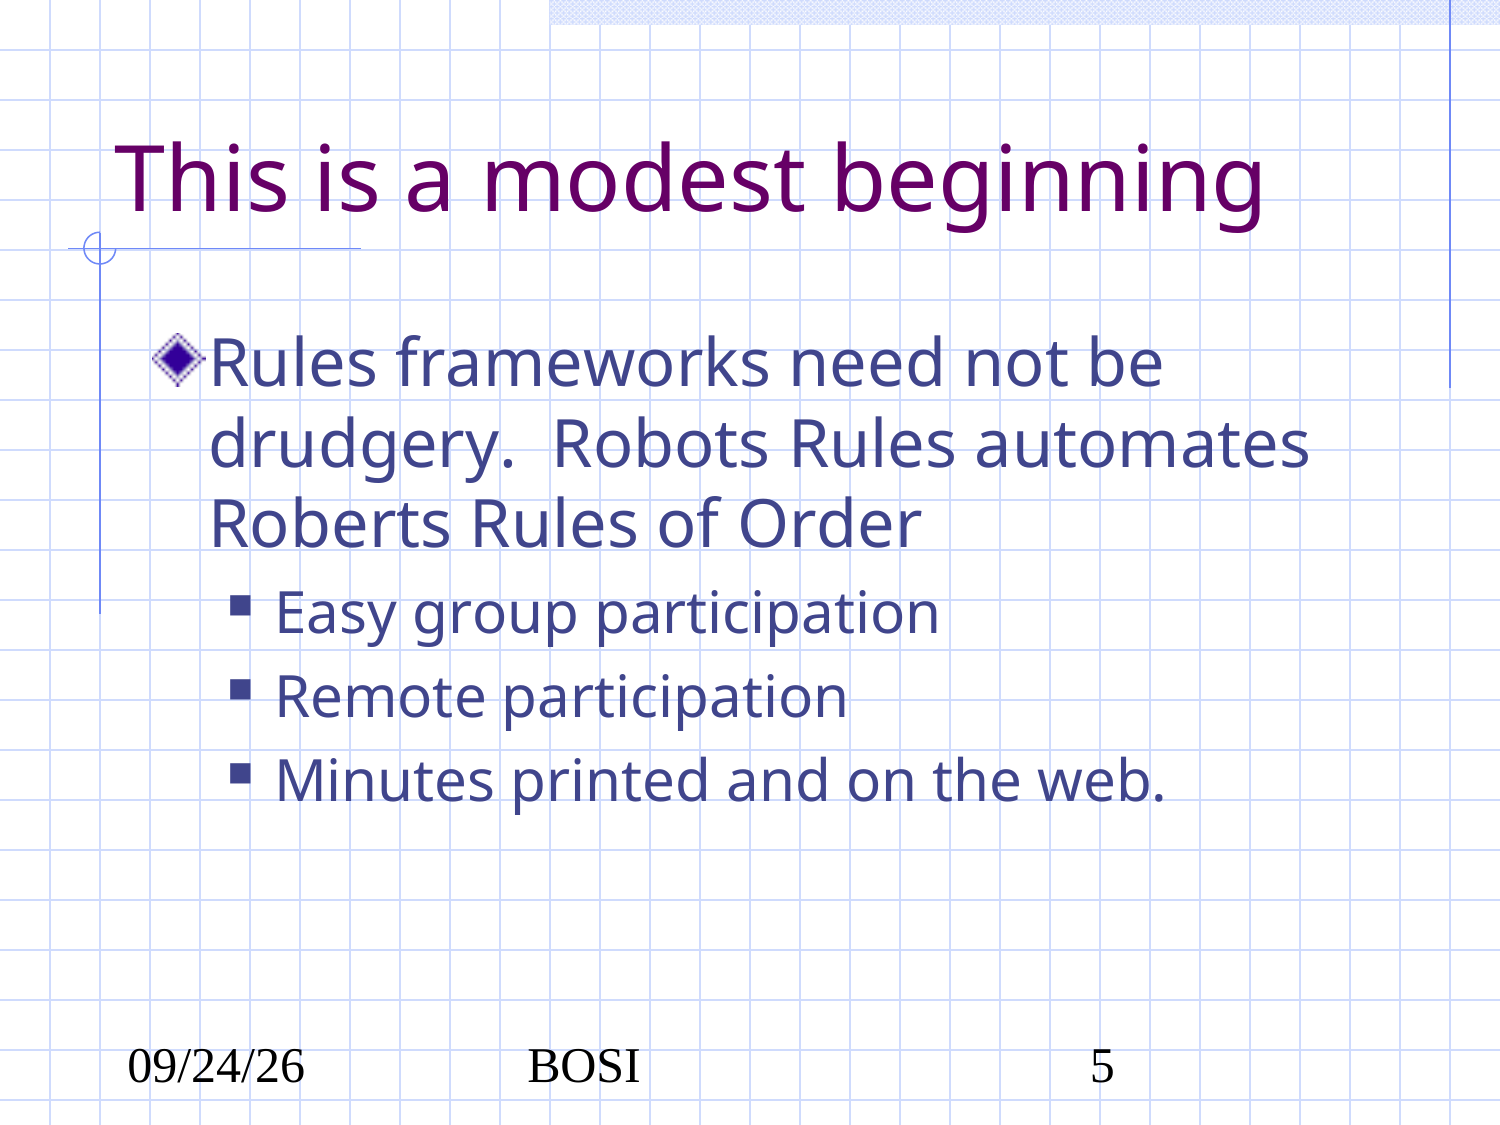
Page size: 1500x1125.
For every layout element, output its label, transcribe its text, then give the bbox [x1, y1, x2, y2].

picture [1451, 0, 1500, 25]
picture [549, 0, 1449, 25]
title This is a modest beginning [99, 49, 1375, 238]
list Rules frameworks need not be drudgery. Robots Rules automates Roberts Rules of Order Easy group participation Remote participation Minutes printed and on the web. [137, 312, 1413, 988]
